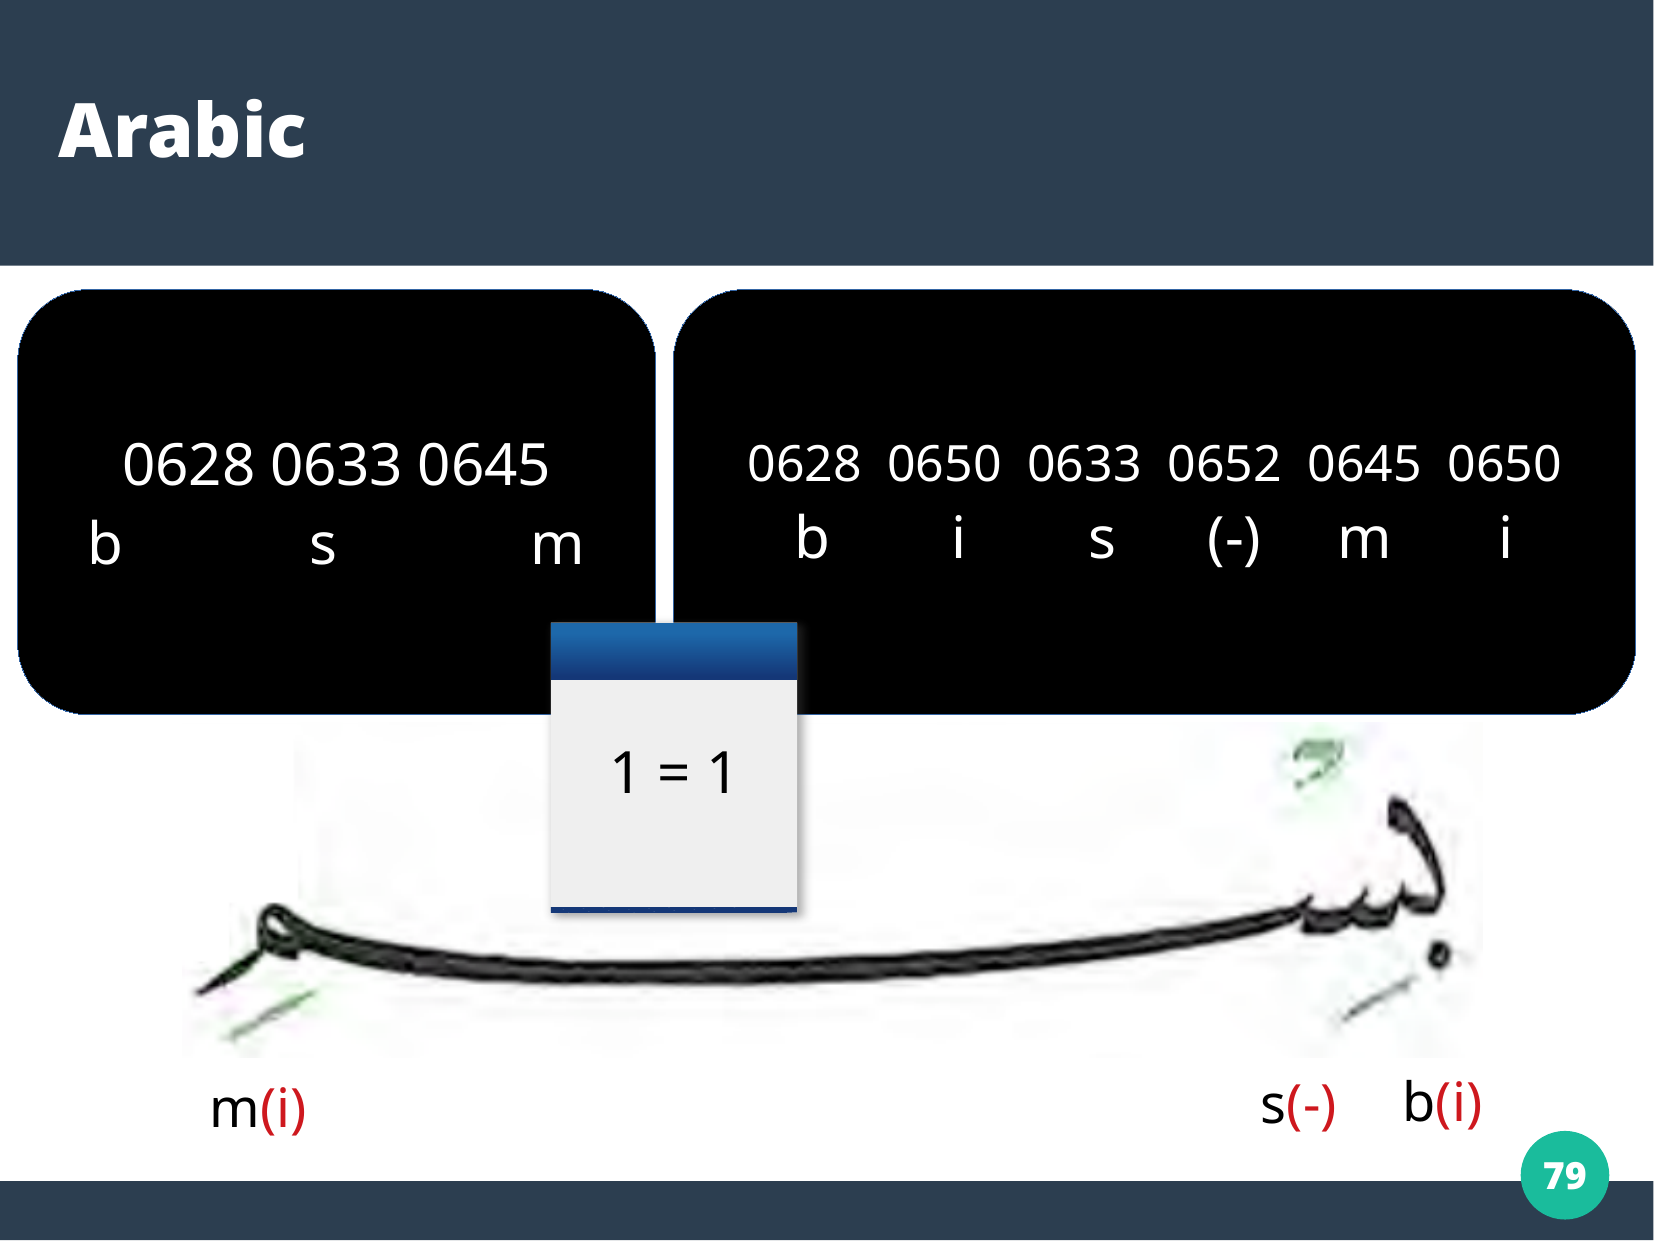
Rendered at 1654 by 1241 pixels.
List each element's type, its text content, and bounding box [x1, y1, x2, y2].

text_box b(i) [1387, 1056, 1518, 1146]
title Arabic [59, 49, 1595, 207]
text_box s(-) [1246, 1057, 1388, 1146]
text_box 0628 0633 0645 b s m [17, 289, 656, 715]
text_box 0628 0650 0633 0652 0645 0650 b i s (-) m i [673, 289, 1636, 715]
picture [182, 608, 1483, 1058]
text_box m(i) [194, 1061, 343, 1146]
